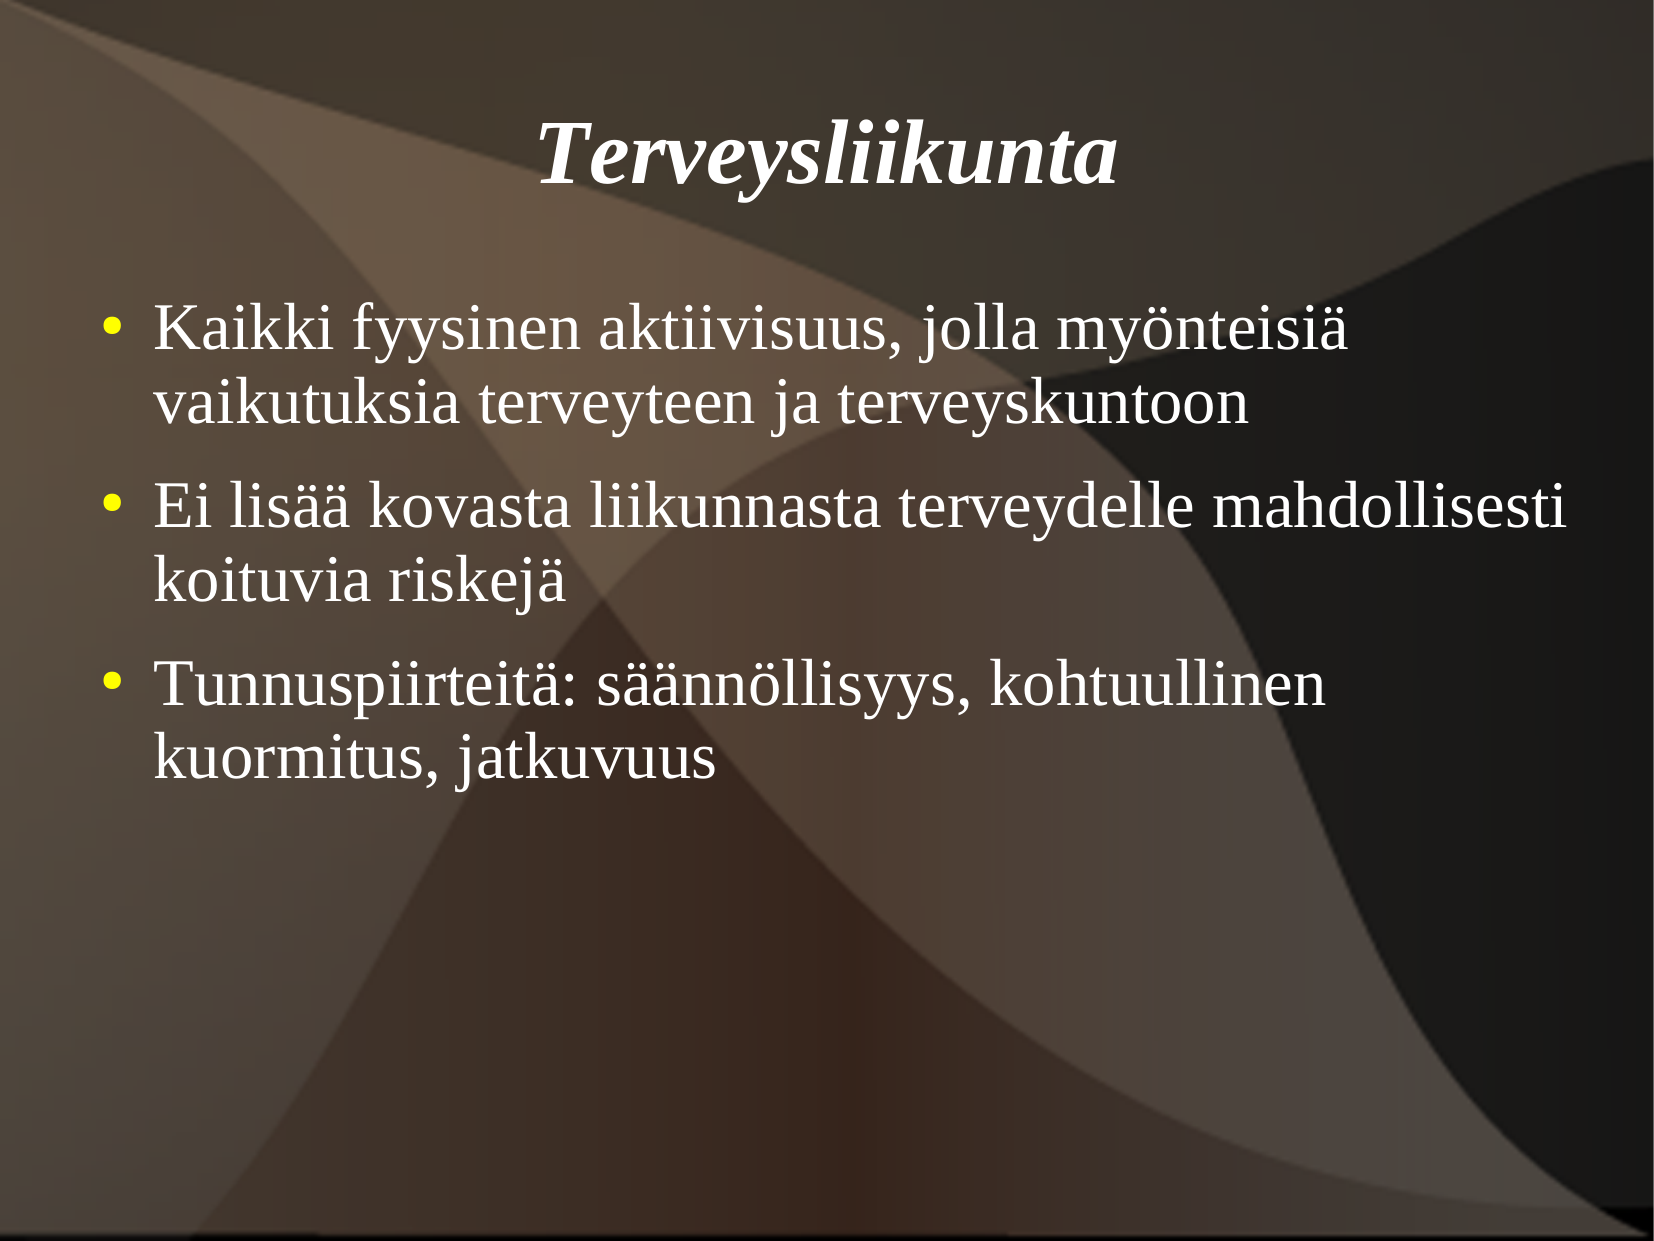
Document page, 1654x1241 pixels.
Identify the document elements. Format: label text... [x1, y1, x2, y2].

picture [0, 0, 1654, 1241]
list Kaikki fyysinen aktiivisuus, jolla myönteisiä vaikutuksia terveyteen ja terveyskuntoon Ei lisää kovasta liikunnasta terveydelle mahdollisesti koituvia riskejä Tunnuspiirteitä: säännöllisyys, kohtuullinen kuormitus, jatkuvuus [82, 290, 1571, 1109]
title Terveysliikunta [82, 49, 1571, 257]
